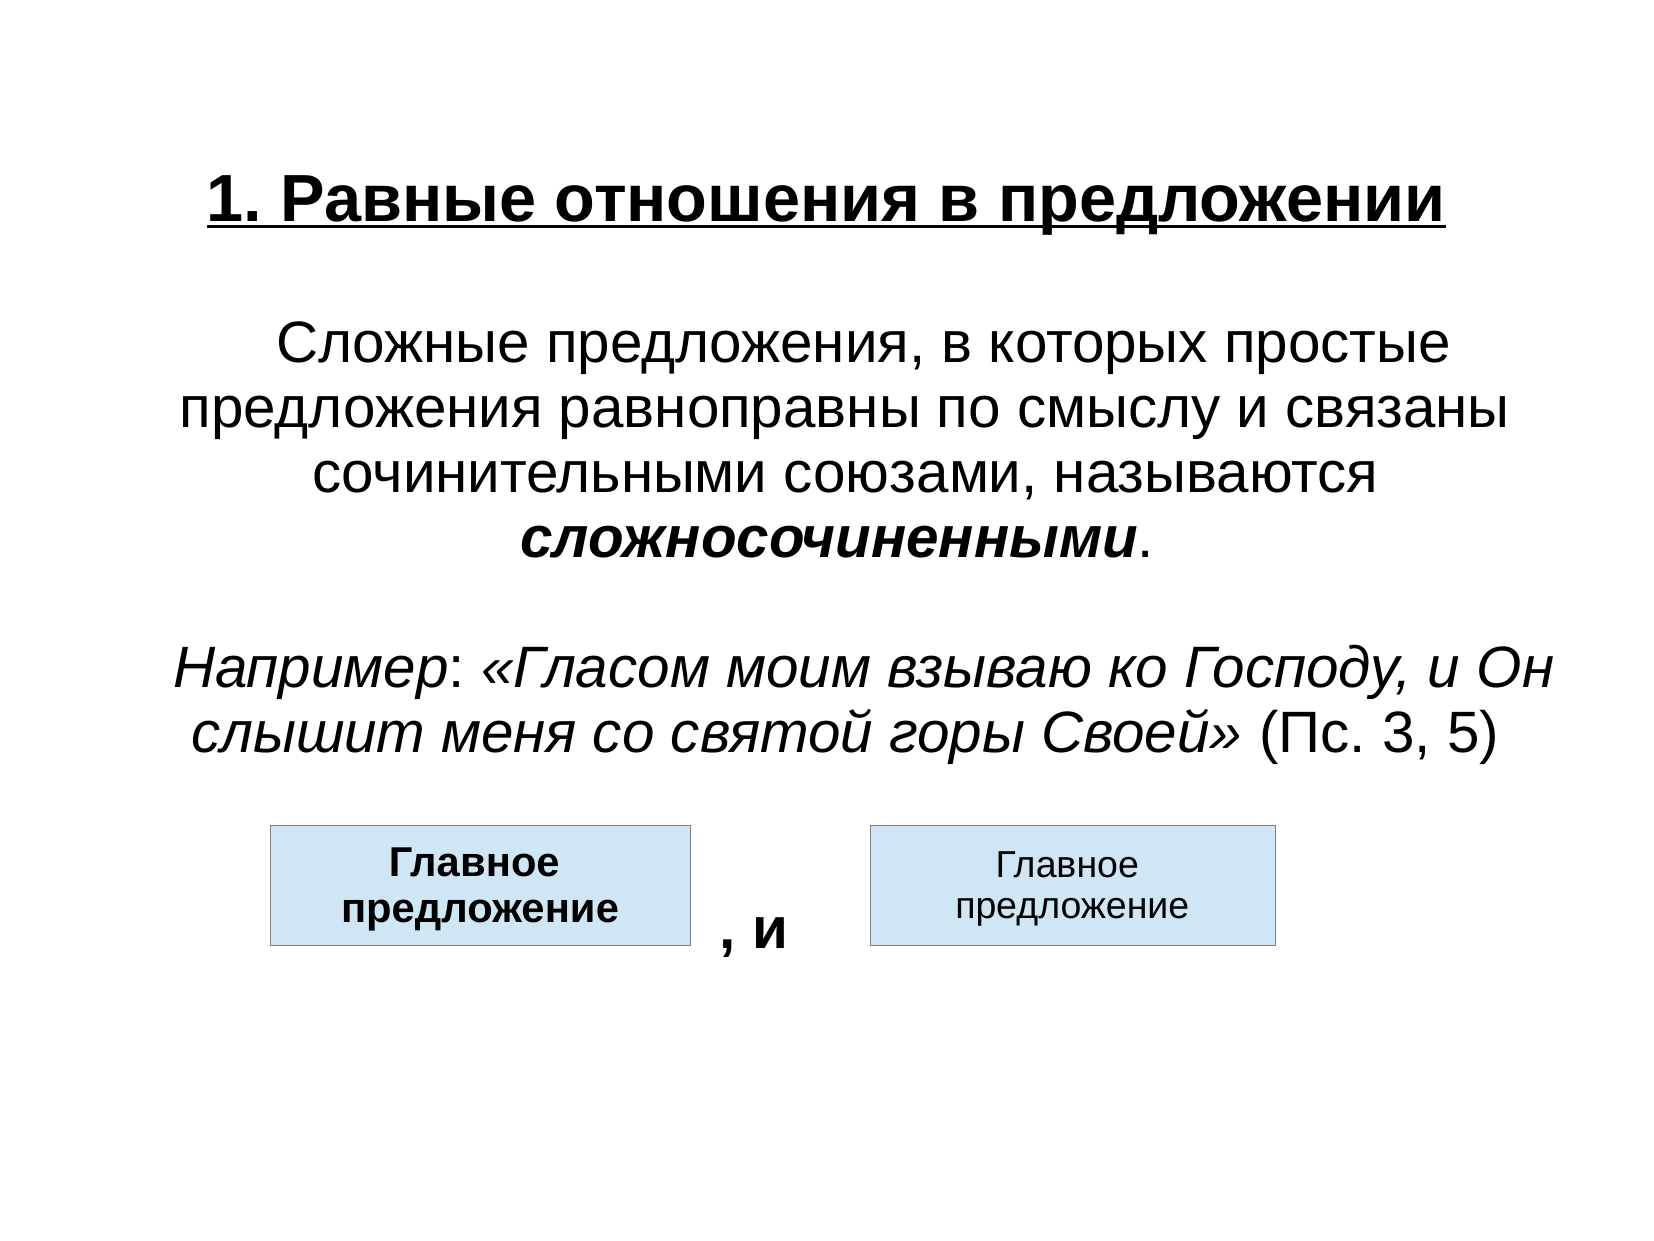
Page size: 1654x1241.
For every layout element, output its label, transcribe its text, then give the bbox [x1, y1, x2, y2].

subtitle 1. Равные отношения в предложении Сложные предложения, в которых простые предложения равноправны по смыслу и связаны сочинительными союзами, называются сложносочиненными. Например: «Гласом моим взываю ко Господу, и Он слышит меня со святой горы Своей» (Пс. 3, 5) , и [82, 49, 1571, 1109]
text_box Главное предложение [870, 825, 1276, 946]
text_box Главное предложение [270, 825, 691, 946]
